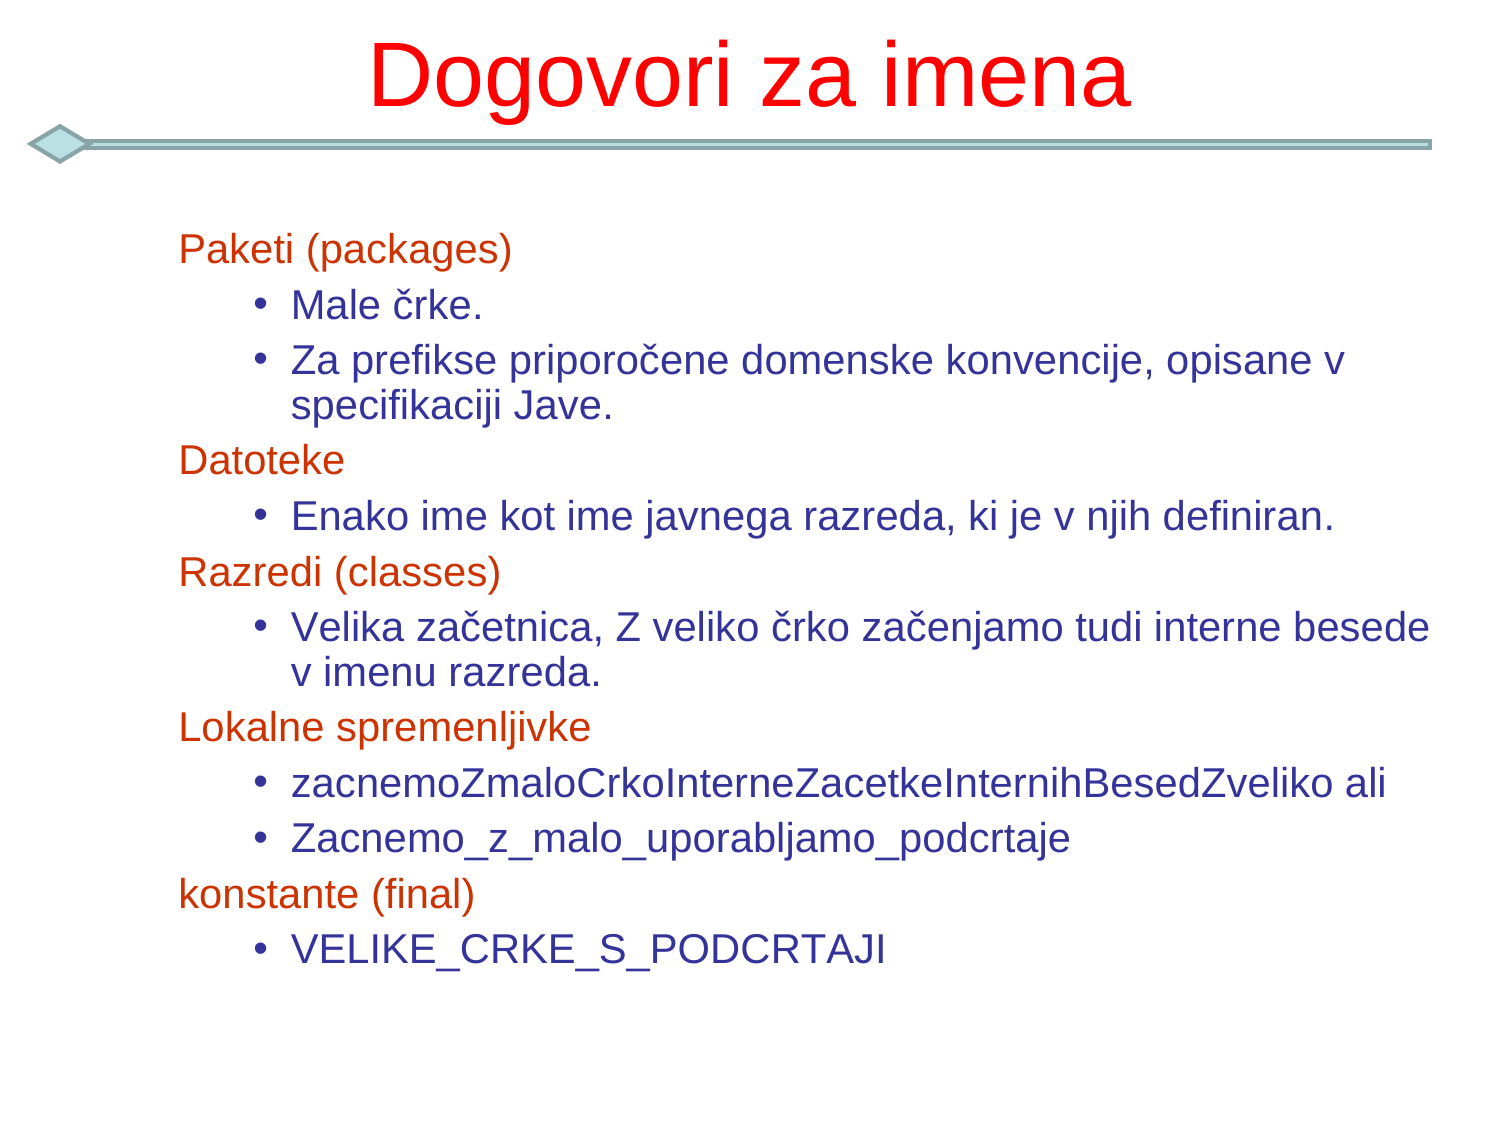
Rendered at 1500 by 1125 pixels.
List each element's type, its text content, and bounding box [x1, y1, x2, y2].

title Dogovori za imena [75, 0, 1426, 141]
list Paketi (packages) Male črke. Za prefikse priporočene domenske konvencije, opisane v specifikaciji Jave. Datoteke Enako ime kot ime javnega razreda, ki je v njih definiran. Razredi (classes) Velika začetnica, Z veliko črko začenjamo tudi interne besede v imenu razreda. Lokalne spremenljivke zacnemoZmaloCrkoInterneZacetkeInternihBesedZveliko ali Zacnemo_z_malo_uporabljamo_podcrtaje konstante (final) VELIKE_CRKE_S_PODCRTAJI [88, 219, 1464, 1092]
